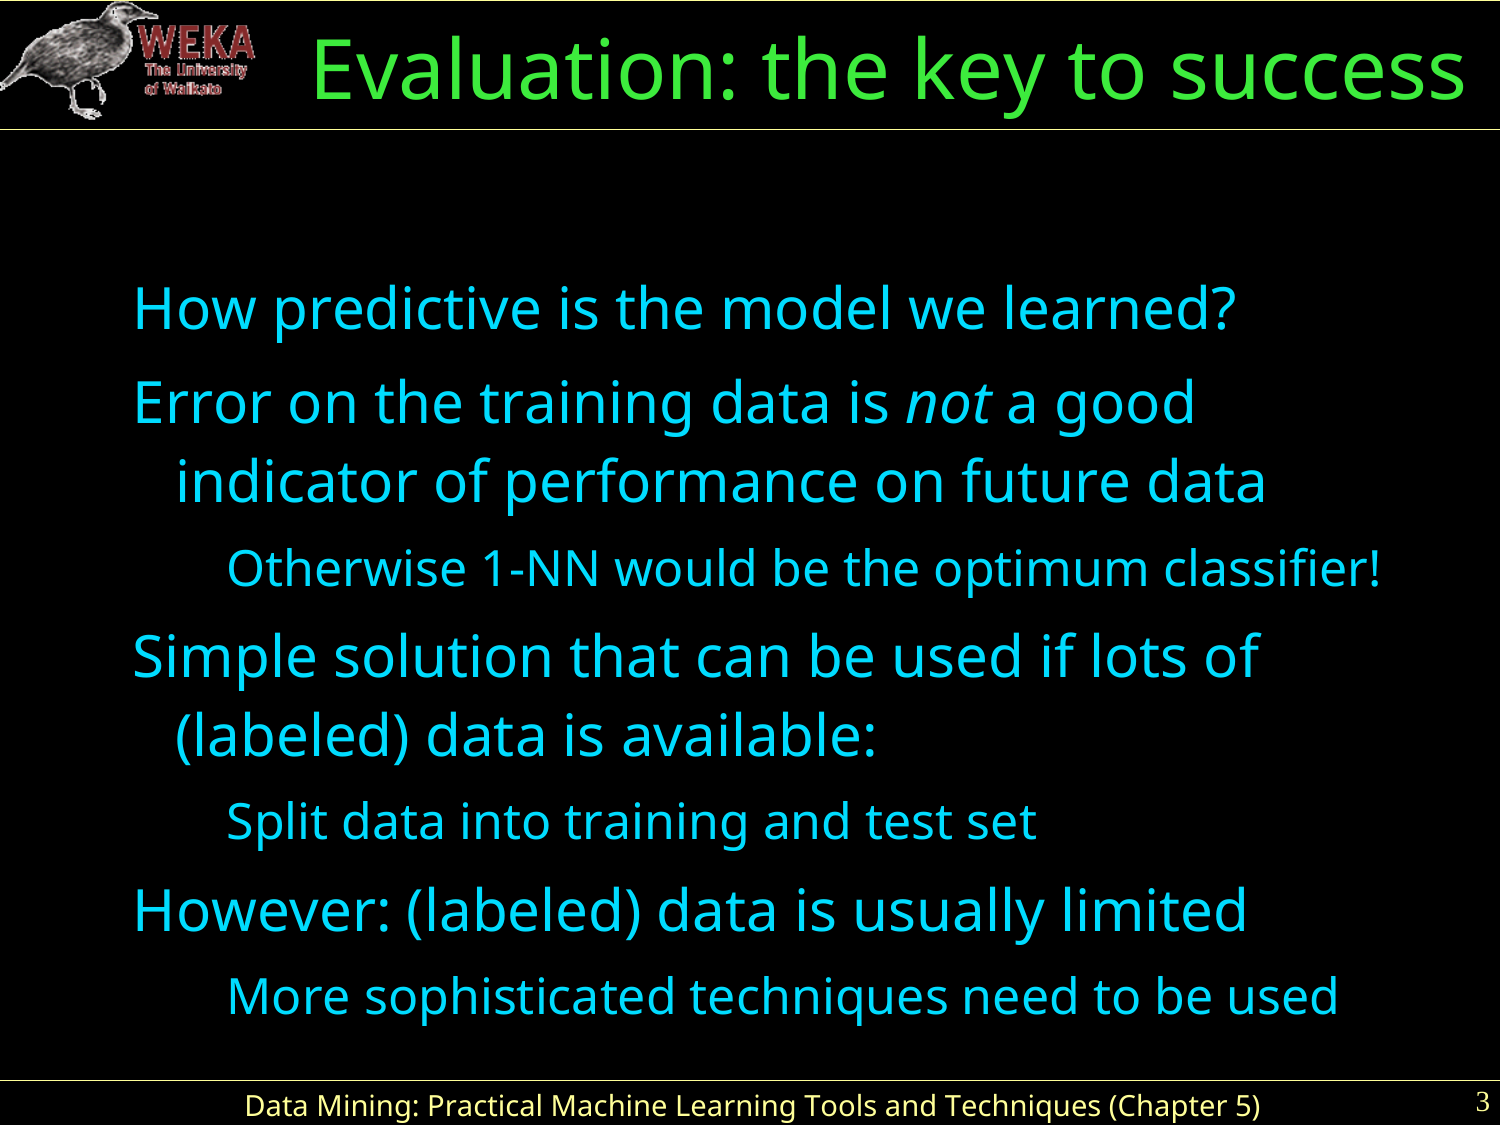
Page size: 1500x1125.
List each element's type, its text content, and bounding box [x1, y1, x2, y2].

picture [0, 1, 266, 129]
title Evaluation: the key to success [295, 0, 1500, 148]
text_box How predictive is the model we learned? Error on the training data is not a good indicator of performance on future data Otherwise 1-NN would be the optimum classifier! Simple solution that can be used if lots of (labeled) data is available: Split data into training and test set However: (labeled) data is usually limited More sophisticated techniques need to be used [118, 260, 1447, 998]
